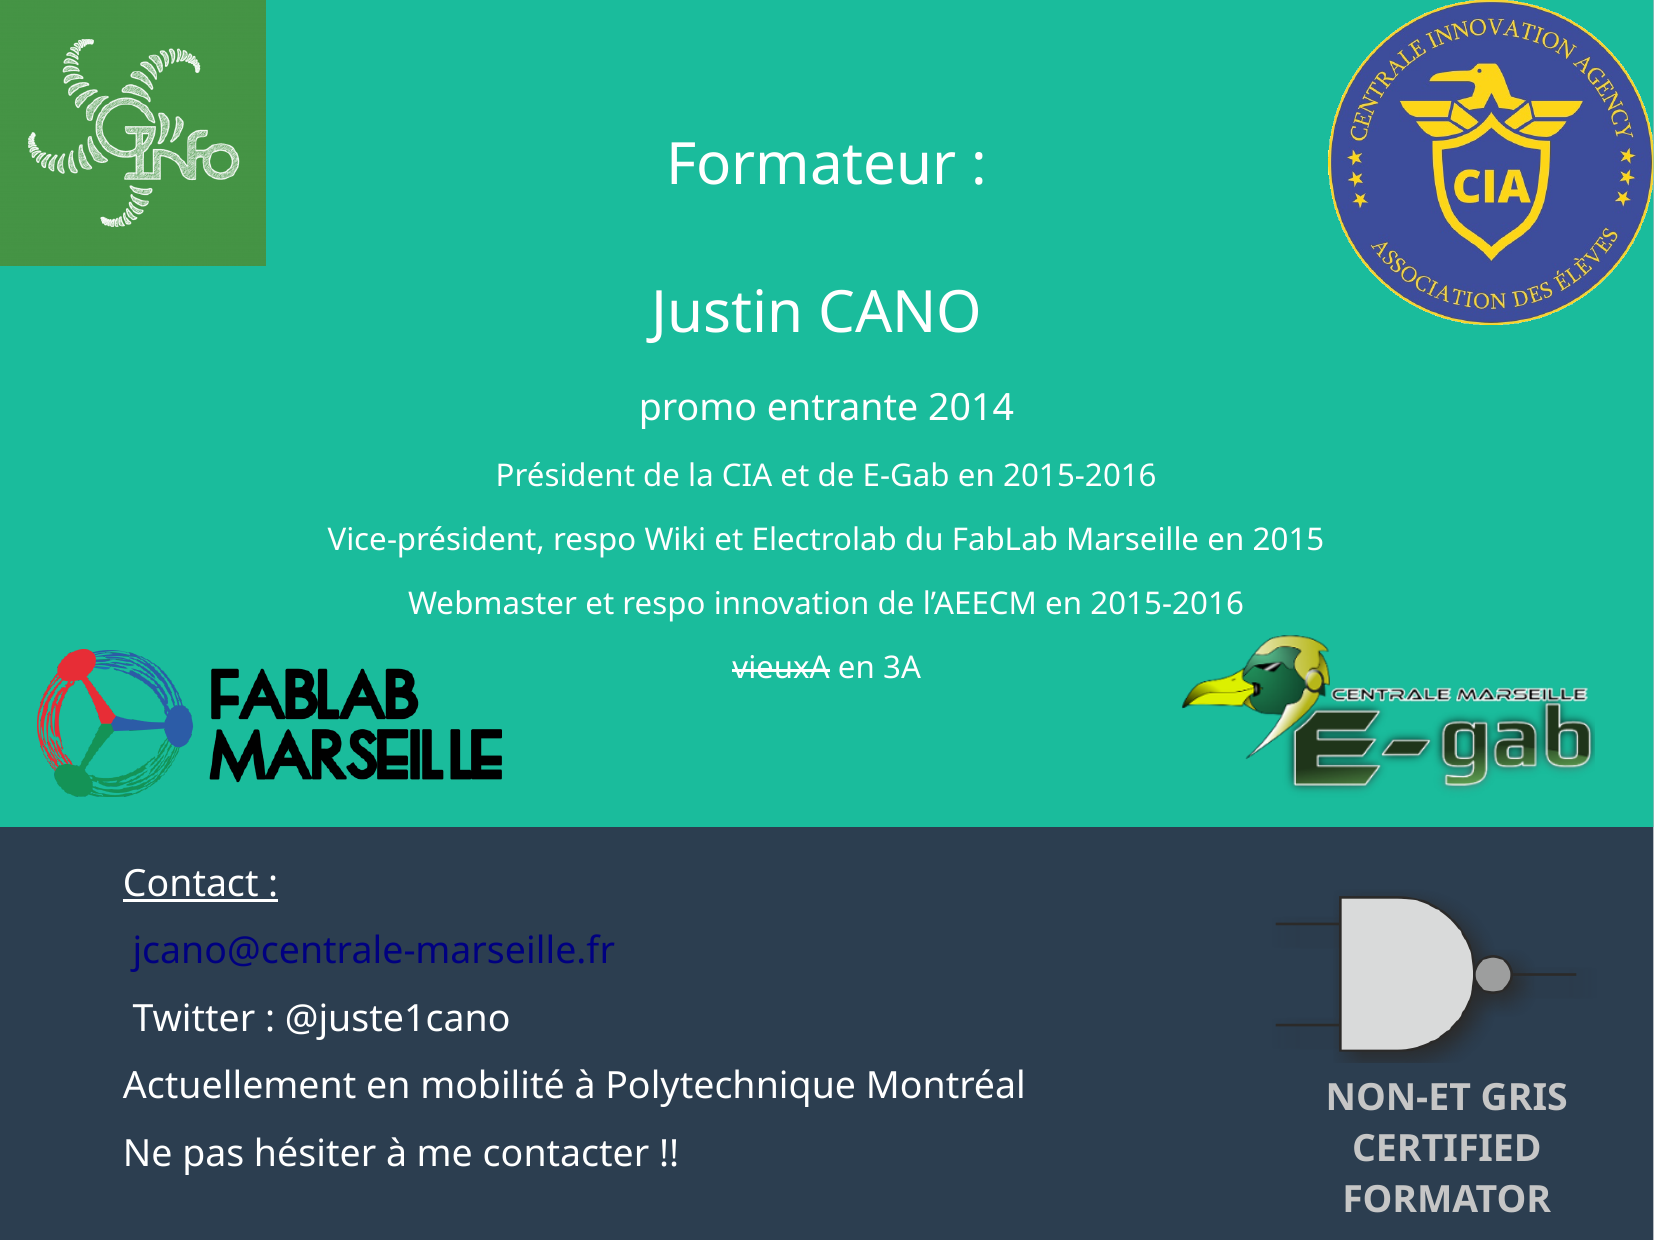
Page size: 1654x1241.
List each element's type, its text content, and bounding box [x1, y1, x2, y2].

picture [1181, 635, 1595, 798]
picture [1328, 0, 1654, 325]
title Formateur : Justin CANO promo entrante 2014 Président de la CIA et de E-Gab en 2015-2016 Vice-président, respo Wiki et Electrolab du FabLab Marseille en 2015 Webmaster et respo innovation de l’AEECM en 2015-2016 vieuxA en 3A [59, 82, 1595, 497]
picture [37, 649, 502, 797]
picture [1269, 889, 1600, 1062]
picture [0, 0, 266, 266]
text_box NON-ET GRIS CERTIFIED FORMATOR [1269, 1062, 1625, 1209]
list Contact : jcano@centrale-marseille.fr Twitter : @juste1cano Actuellement en mobilité à Polytechnique Montréal Ne pas hésiter à me contacter !! [59, 856, 1595, 1182]
